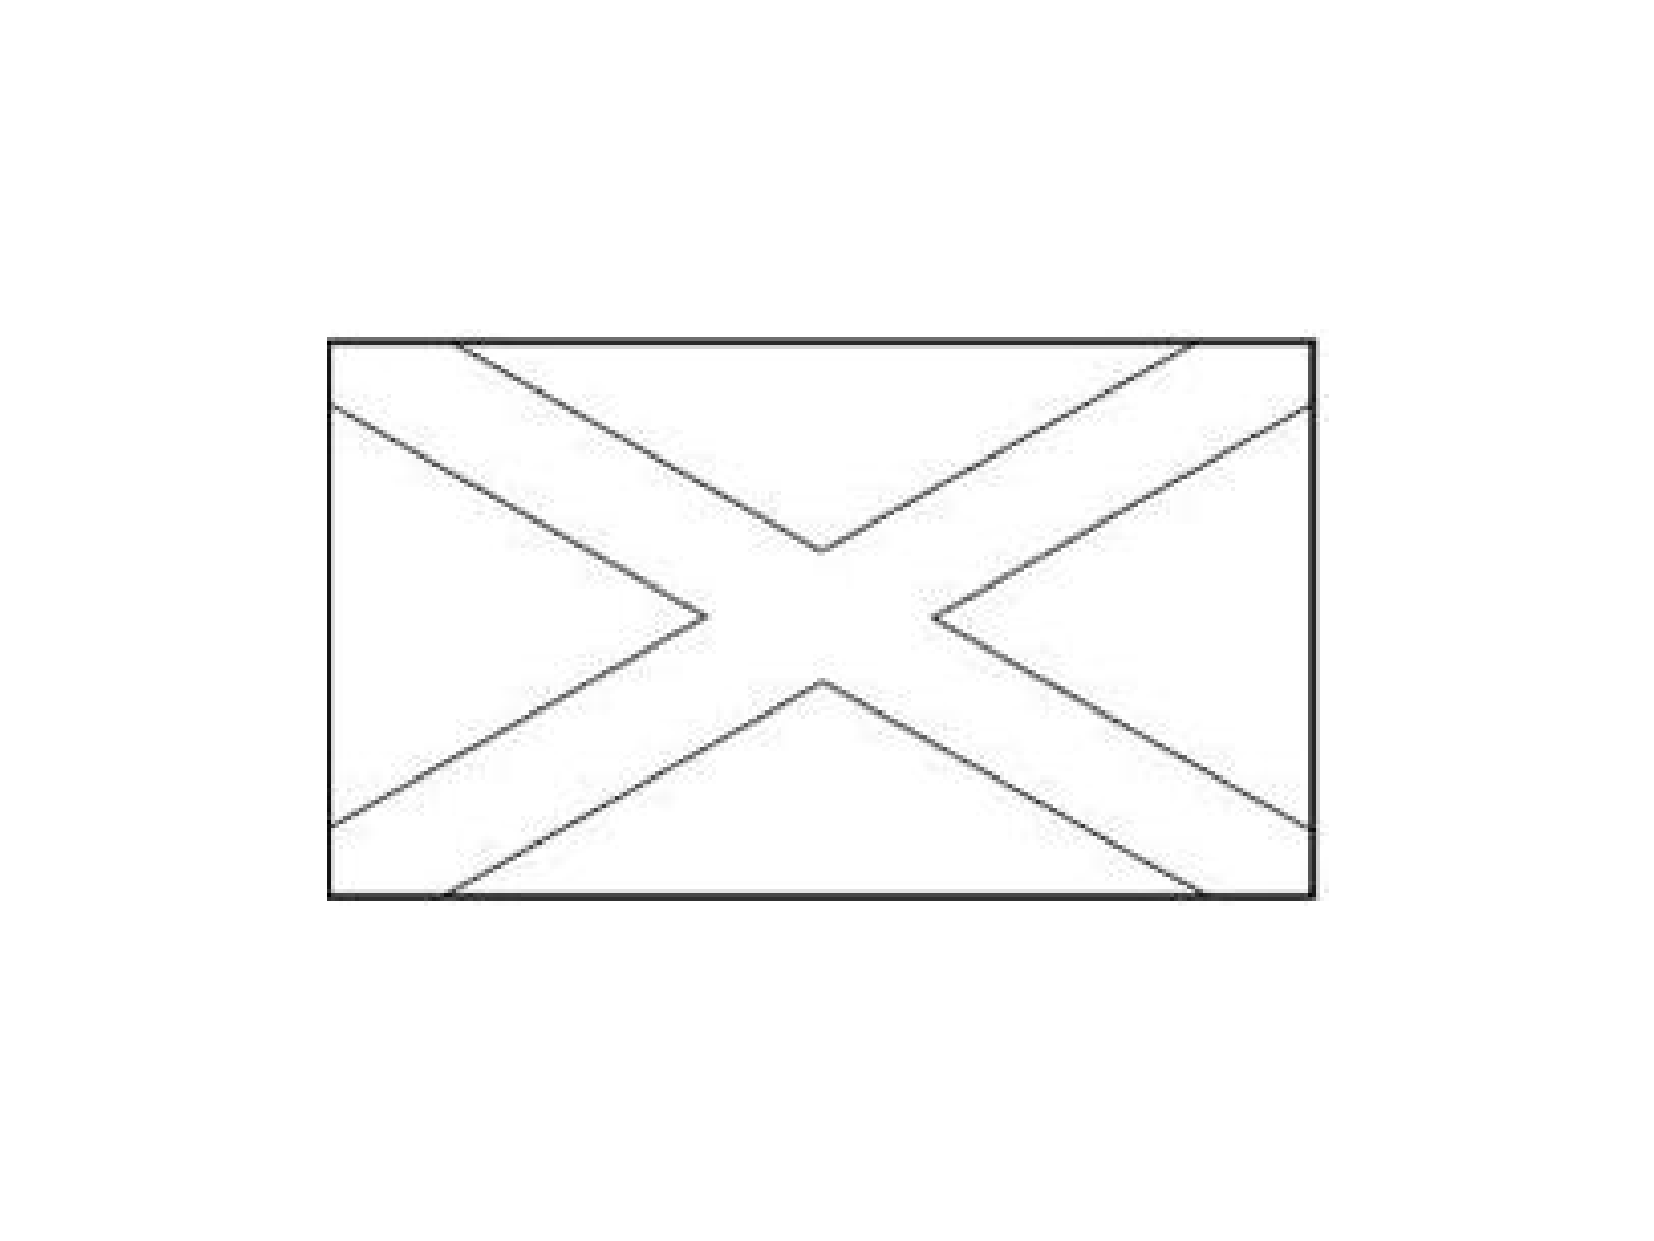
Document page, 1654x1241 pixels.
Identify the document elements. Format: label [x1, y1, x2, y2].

picture [327, 329, 1329, 906]
